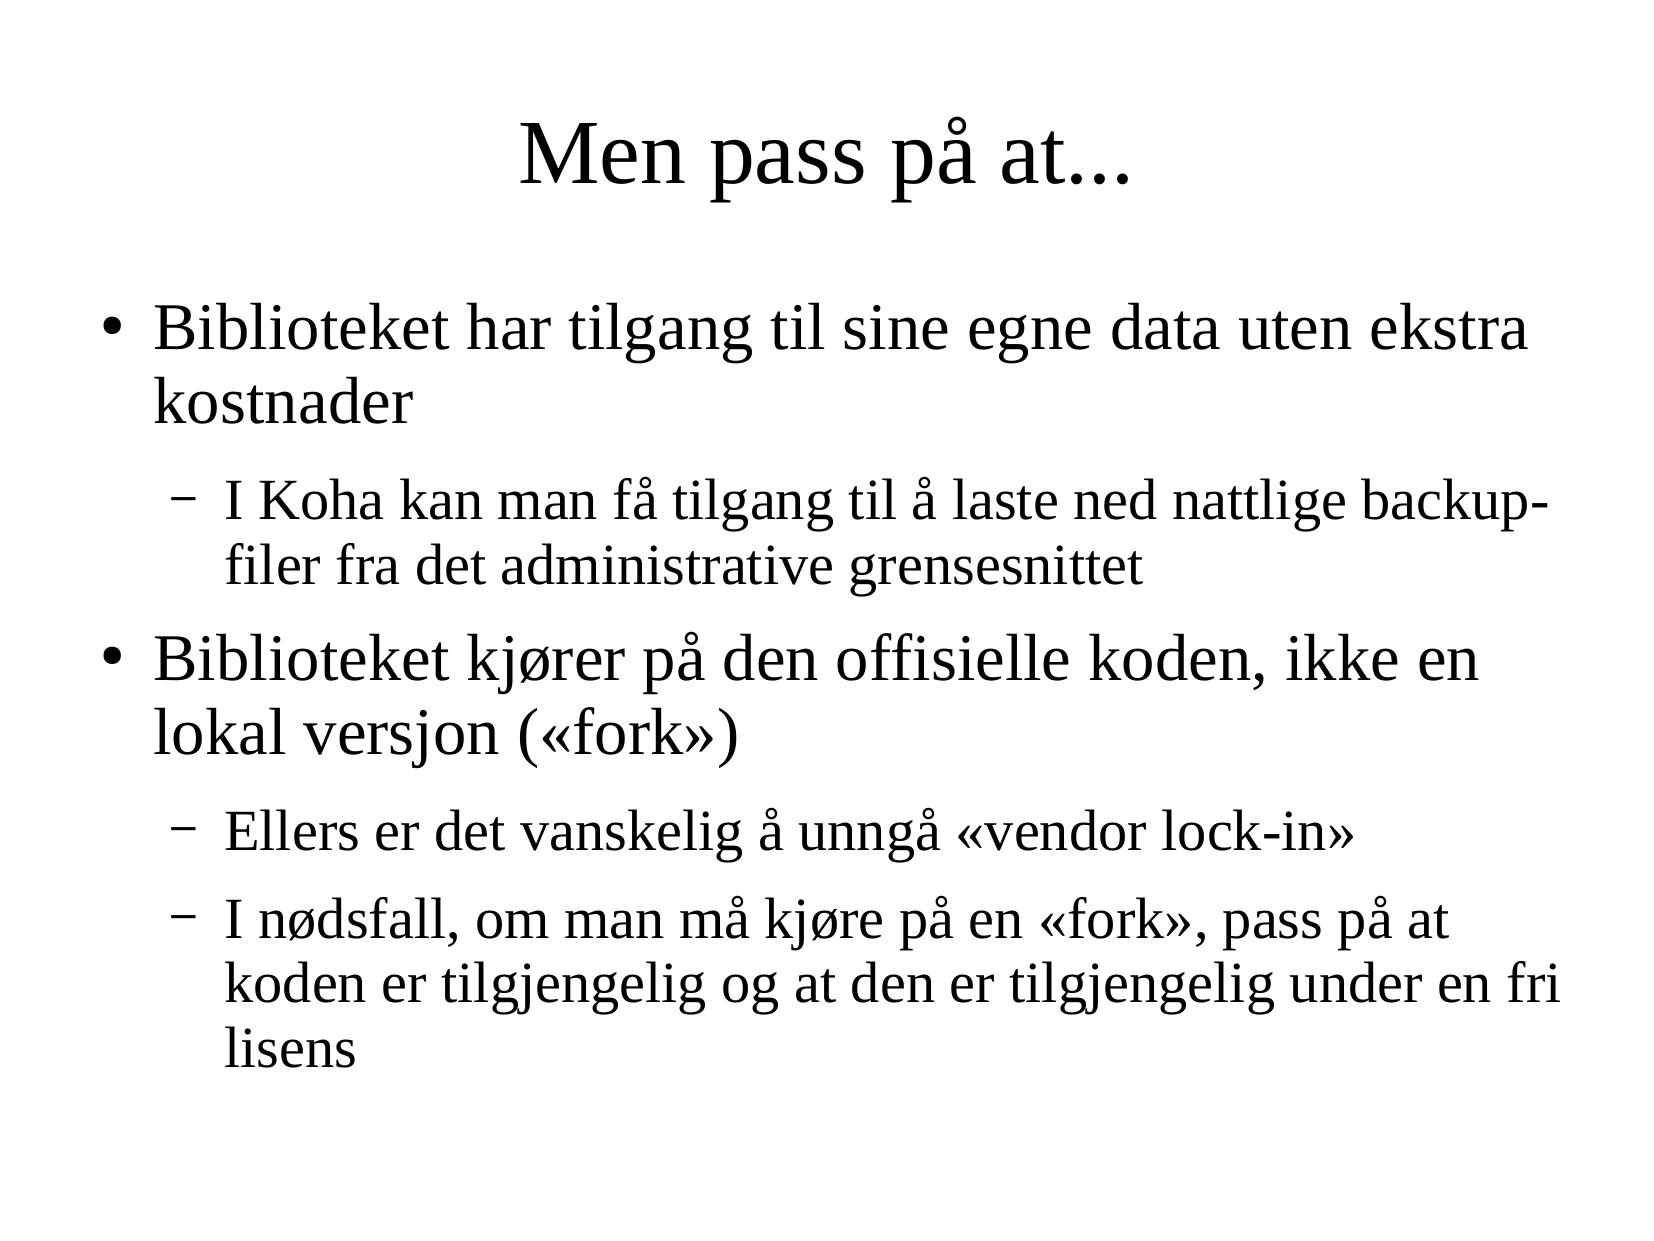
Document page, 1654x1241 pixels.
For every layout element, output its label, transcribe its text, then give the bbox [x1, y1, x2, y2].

list Biblioteket har tilgang til sine egne data uten ekstra kostnader I Koha kan man få tilgang til å laste ned nattlige backup-filer fra det administrative grensesnittet Biblioteket kjører på den offisielle koden, ikke en lokal versjon («fork») Ellers er det vanskelig å unngå «vendor lock-in» I nødsfall, om man må kjøre på en «fork», pass på at koden er tilgjengelig og at den er tilgjengelig under en fri lisens [82, 290, 1571, 1111]
title Men pass på at... [82, 49, 1571, 257]
